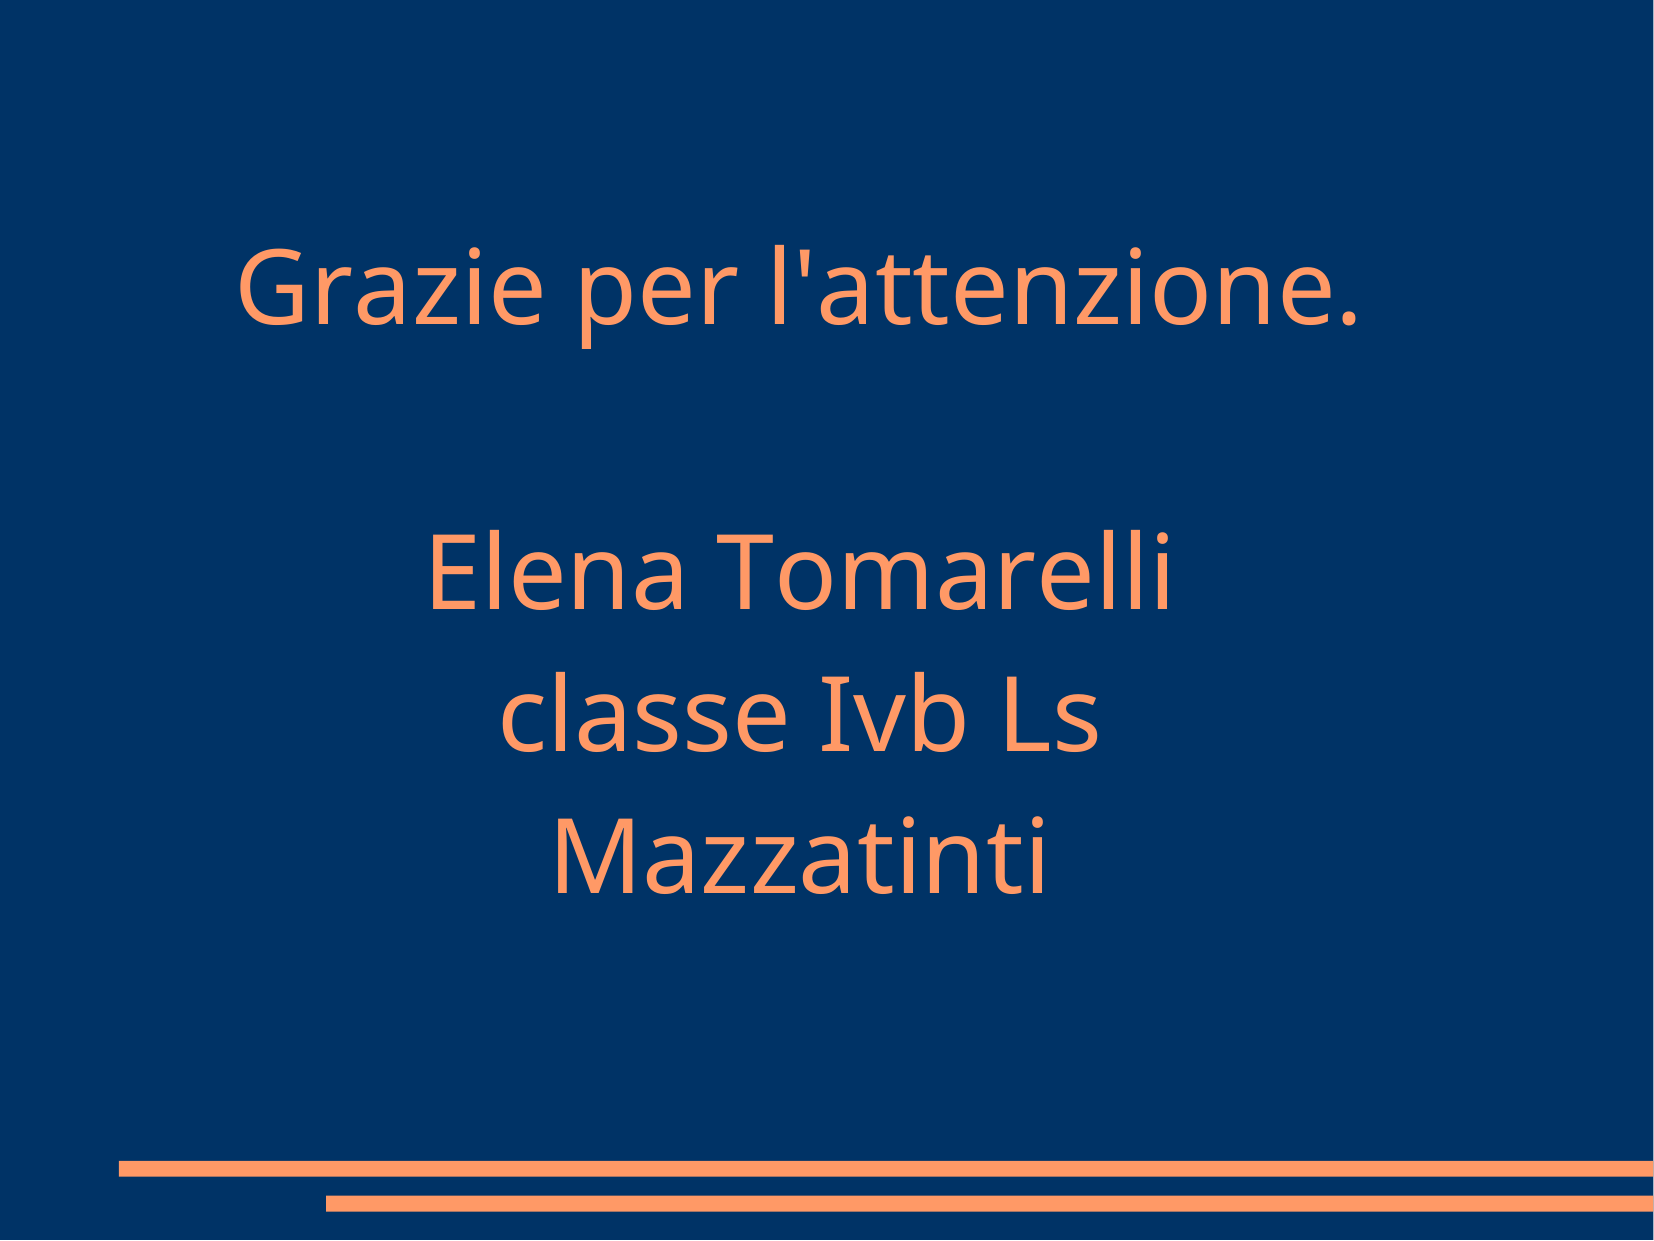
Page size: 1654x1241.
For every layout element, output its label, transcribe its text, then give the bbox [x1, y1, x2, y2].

title Grazie per l'attenzione. Elena Tomarelli classe Ivb Ls Mazzatinti [93, 156, 1506, 982]
